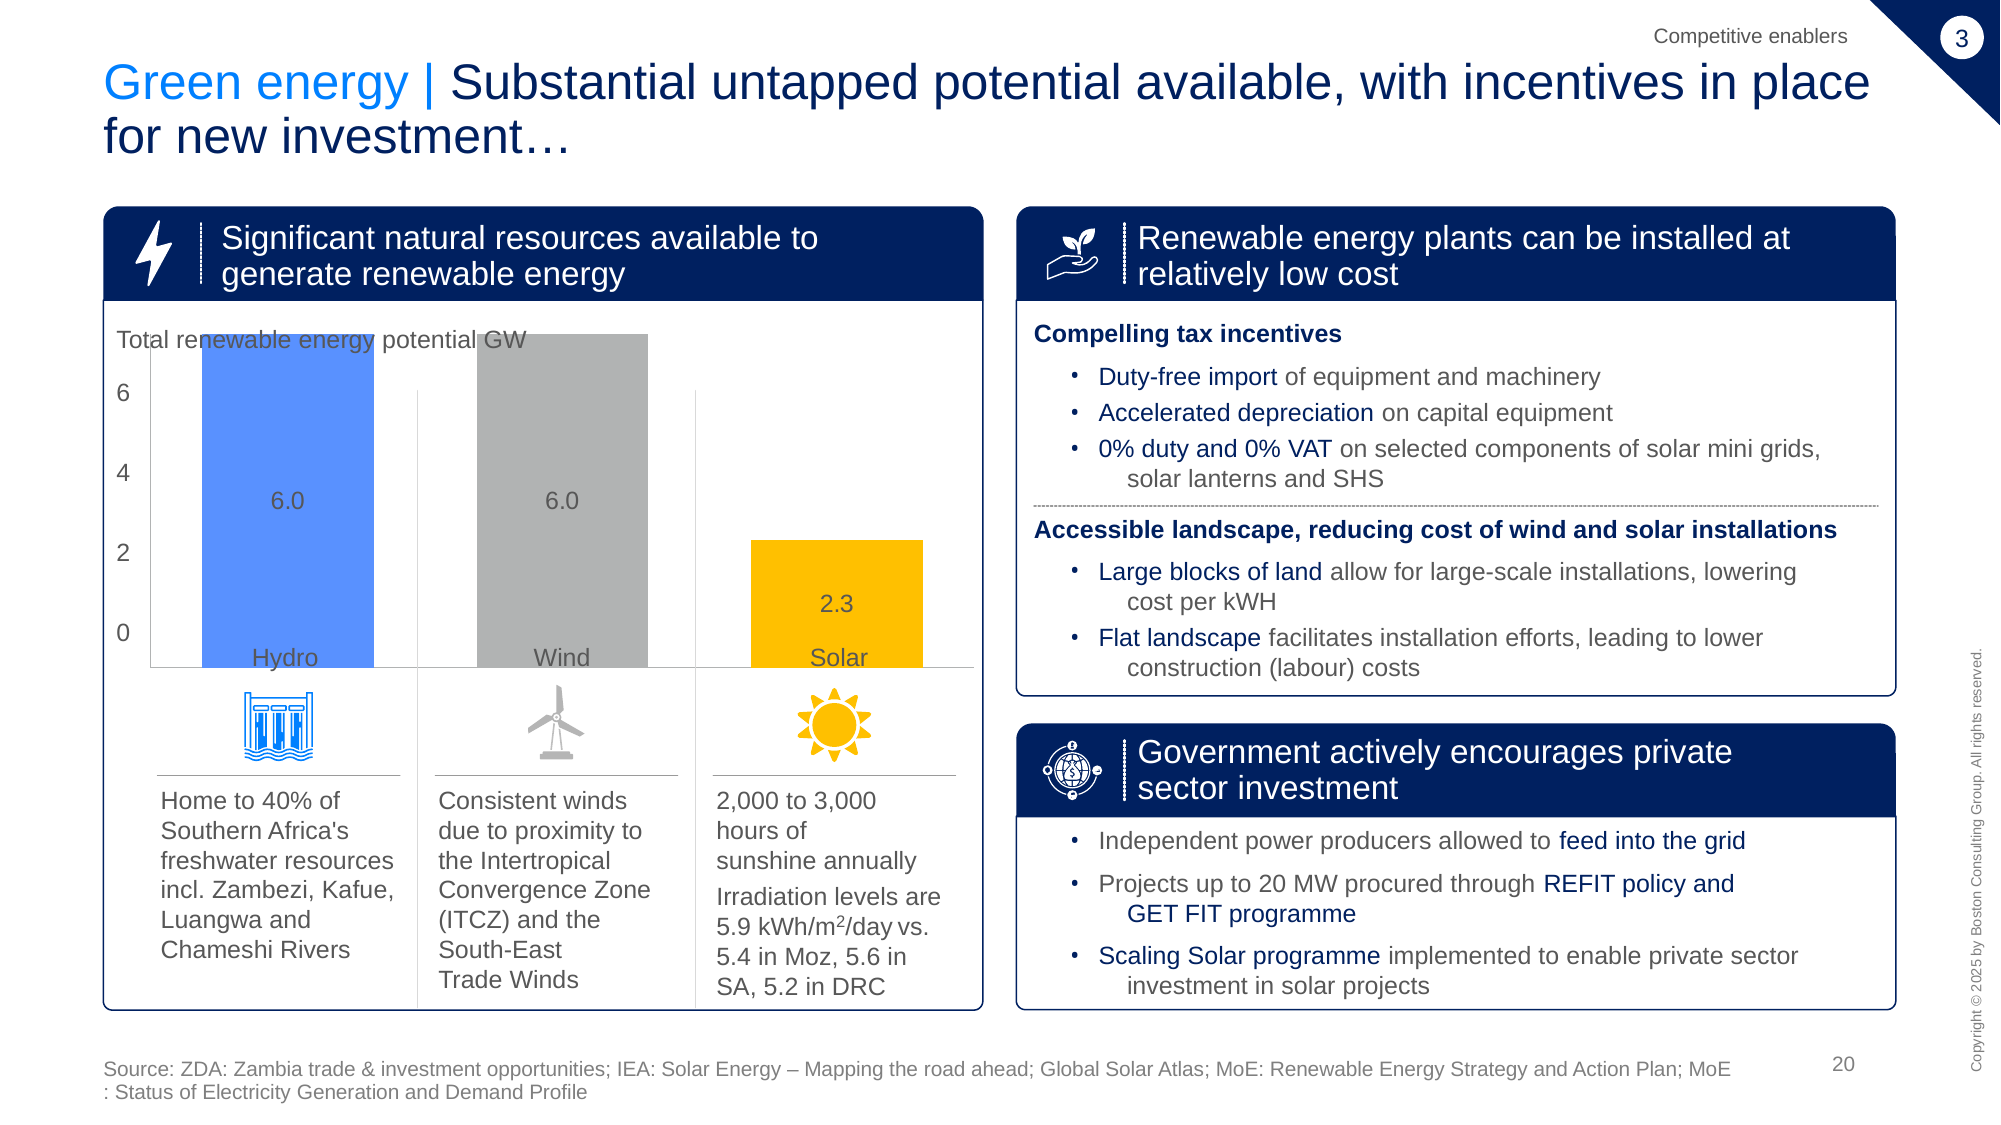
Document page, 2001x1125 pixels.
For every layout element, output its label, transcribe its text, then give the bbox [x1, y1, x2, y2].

text_box 2,000 to 3,000 hours of sunshine annually Irradiation levels are 5.9 kWh/m2/day vs. 5.4 in Moz, 5.6 in SA, 5.2 in DRC [713, 781, 956, 1007]
text_box Home to 40% of Southern Africa's freshwater resources incl. Zambezi, Kafue, Luangwa and Chameshi Rivers [157, 781, 400, 1007]
text_box 4 [116, 453, 130, 486]
text_box [812, 702, 857, 747]
text_box Significant natural resources available to generate renewable energy [221, 213, 932, 293]
text_box [827, 749, 841, 763]
text_box 0 [116, 614, 130, 647]
text_box [844, 740, 858, 756]
text_box [1016, 723, 1896, 815]
chart [133, 327, 982, 675]
text_box [528, 684, 585, 750]
text_box [827, 687, 841, 701]
text_box Total renewable energy potential GW [116, 320, 525, 353]
chart [984, 327, 992, 675]
text_box [797, 711, 813, 739]
text_box [1016, 206, 1896, 299]
text_box Competitive enablers [1653, 14, 1892, 56]
text_box Renewable energy plants can be installed at relatively low cost [1137, 213, 1844, 293]
text_box 2 [116, 534, 130, 567]
text_box 3 [1940, 15, 1984, 60]
text_box Government actively encourages private sector investment [1137, 733, 1844, 807]
title Green energy | Substantial untapped potential available, with incentives in place for new investment… [103, 55, 1897, 166]
text_box Consistent winds due to proximity to the Intertropical Convergence Zone (ITCZ) and the South-East Trade Winds [435, 781, 678, 1007]
text_box [103, 206, 984, 299]
text_box [539, 751, 574, 760]
text_box Wind [533, 639, 592, 672]
text_box [844, 695, 858, 710]
text_box Large blocks of land allow for large-scale installations, lowering cost per kWH Flat landscape facilitates installation efforts, leading to lower construction (labour) costs [1034, 555, 1879, 685]
text_box [810, 740, 825, 756]
text_box Independent power producers allowed to feed into the grid Projects up to 20 MW procured through REFIT policy and GET FIT programme Scaling Solar programme implemented to enable private sector investment in solar projects [1034, 825, 1879, 1002]
text_box [856, 711, 872, 739]
text_box [244, 692, 313, 762]
text_box Solar [809, 639, 869, 672]
text_box [810, 695, 825, 710]
text_box Accessible landscape, reducing cost of wind and solar installations [1034, 513, 1879, 545]
text_box [1869, 0, 2000, 126]
text_box Hydro [251, 639, 320, 672]
text_box 6 [116, 373, 130, 407]
text_box Compelling tax incentives [1034, 317, 1879, 348]
text_box Duty-free import of equipment and machinery Accelerated depreciation on capital equipment 0% duty and 0% VAT on selected components of solar mini grids, solar lanterns and SHS [1034, 360, 1879, 499]
text_box Source: ZDA: Zambia trade & investment opportunities; IEA: Solar Energy – Mapping the road ahead; Global Solar Atlas; MoE: Renewable Energy Strategy and Action Plan; MoE: Status of Electricity Generation and Demand Profile [103, 1059, 1897, 1104]
